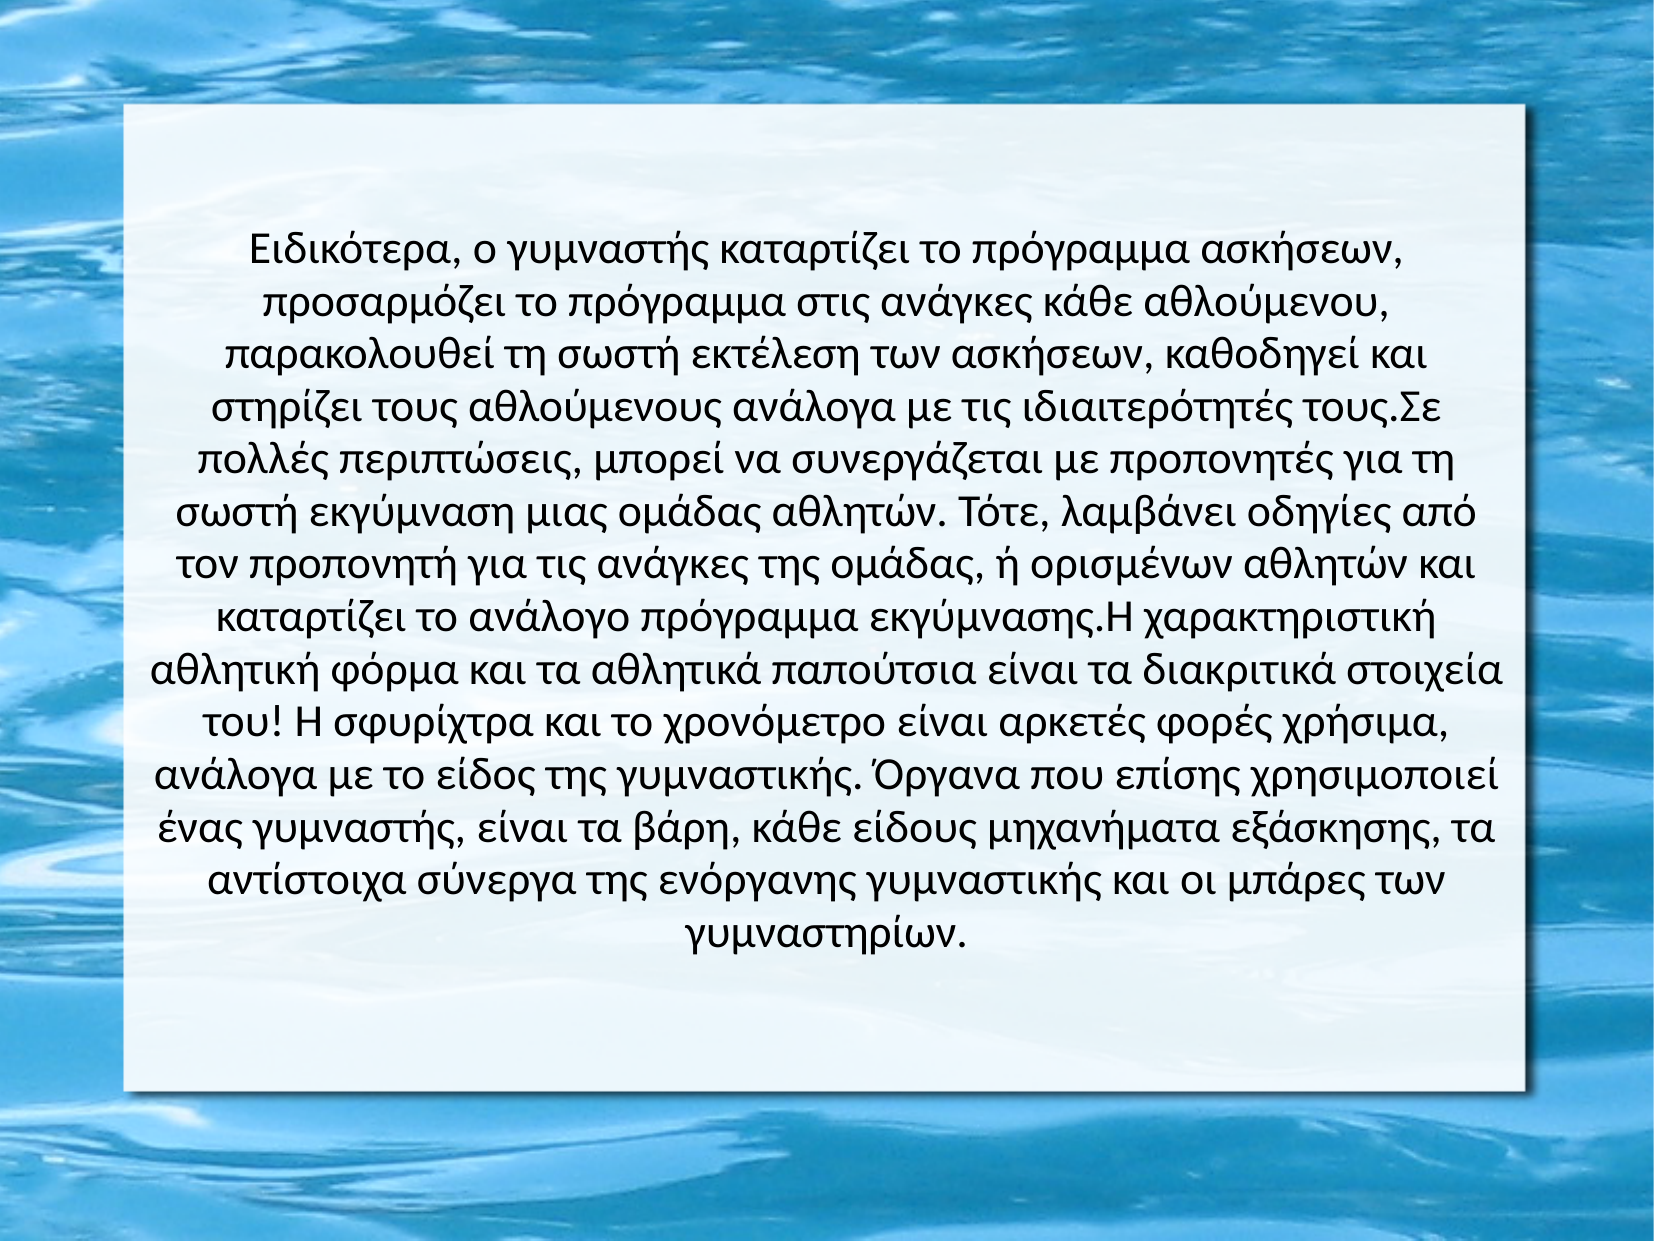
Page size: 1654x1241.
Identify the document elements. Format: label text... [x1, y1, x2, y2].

subtitle Ειδικότερα, ο γυμναστής καταρτίζει το πρόγραμμα ασκήσεων, προσαρμόζει το πρόγραμμα στις ανάγκες κάθε αθλούμενου, παρακολουθεί τη σωστή εκτέλεση των ασκήσεων, καθοδηγεί και στηρίζει τους αθλούμενους ανάλογα με τις ιδιαιτερότητές τους.Σε πολλές περιπτώσεις, μπορεί να συνεργάζεται με προπονητές για τη σωστή εκγύμναση μιας ομάδας αθλητών. Τότε, λαμβάνει οδηγίες από τον προπονητή για τις ανάγκες της ομάδας, ή ορισμένων αθλητών και καταρτίζει το ανάλογο πρόγραμμα εκγύμνασης.Η χαρακτηριστική αθλητική φόρμα και τα αθλητικά παπούτσια είναι τα διακριτικά στοιχεία του! Η σφυρίχτρα και το χρονόμετρο είναι αρκετές φορές χρήσιμα, ανάλογα με το είδος της γυμναστικής. Όργανα που επίσης χρησιμοποιεί ένας γυμναστής, είναι τα βάρη, κάθε είδους μηχανήματα εξάσκησης, τα αντίστοιχα σύνεργα της ενόργανης γυμναστικής και οι μπάρες των γυμναστηρίων. [147, 118, 1506, 1063]
picture [0, 0, 1654, 1241]
